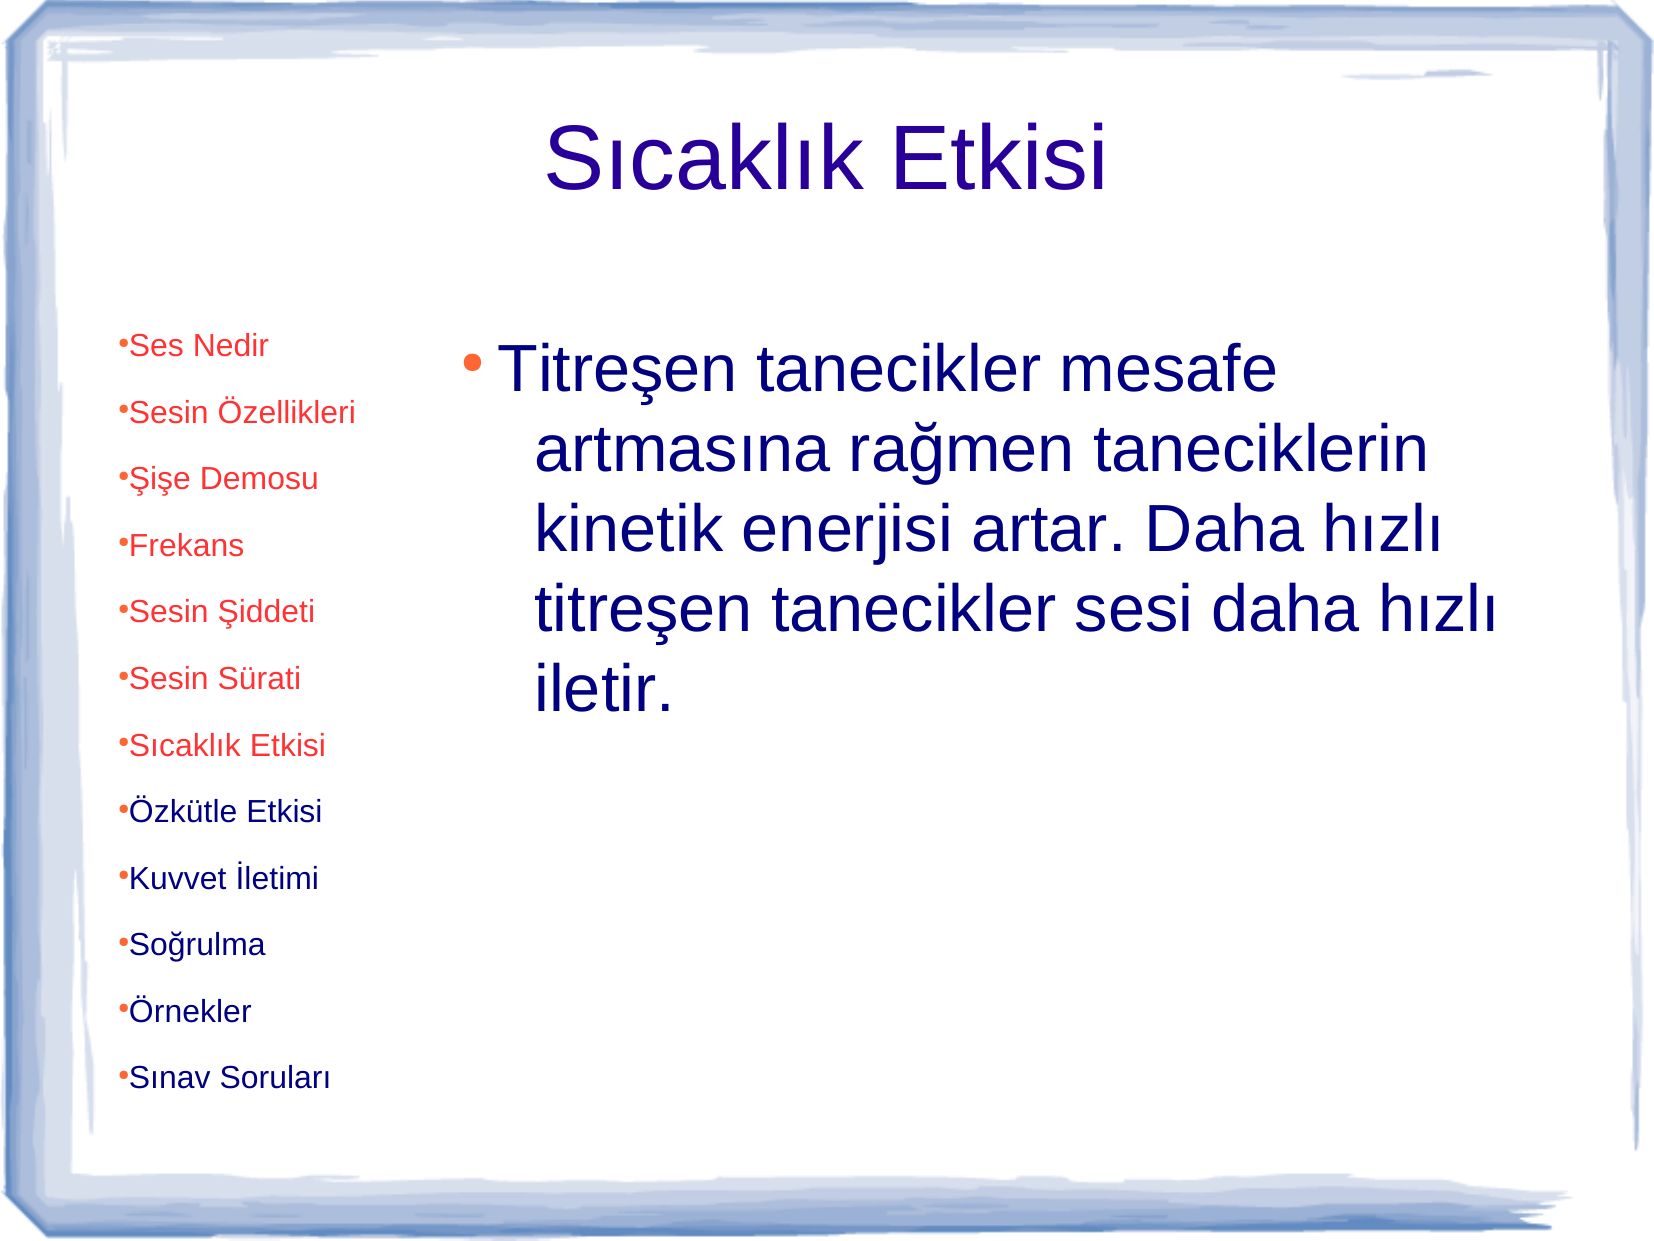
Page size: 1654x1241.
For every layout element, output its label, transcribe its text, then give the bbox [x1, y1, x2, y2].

list Ses Nedir Sesin Özellikleri Şişe Demosu Frekans Sesin Şiddeti Sesin Sürati Sıcaklık Etkisi Özkütle Etkisi Kuvvet İletimi Soğrulma Örnekler Sınav Soruları [118, 324, 438, 1097]
list Titreşen tanecikler mesafe artmasına rağmen taneciklerin kinetik enerjisi artar. Daha hızlı titreşen tanecikler sesi daha hızlı iletir. [460, 324, 1572, 1004]
title Sıcaklık Etkisi [82, 49, 1571, 257]
